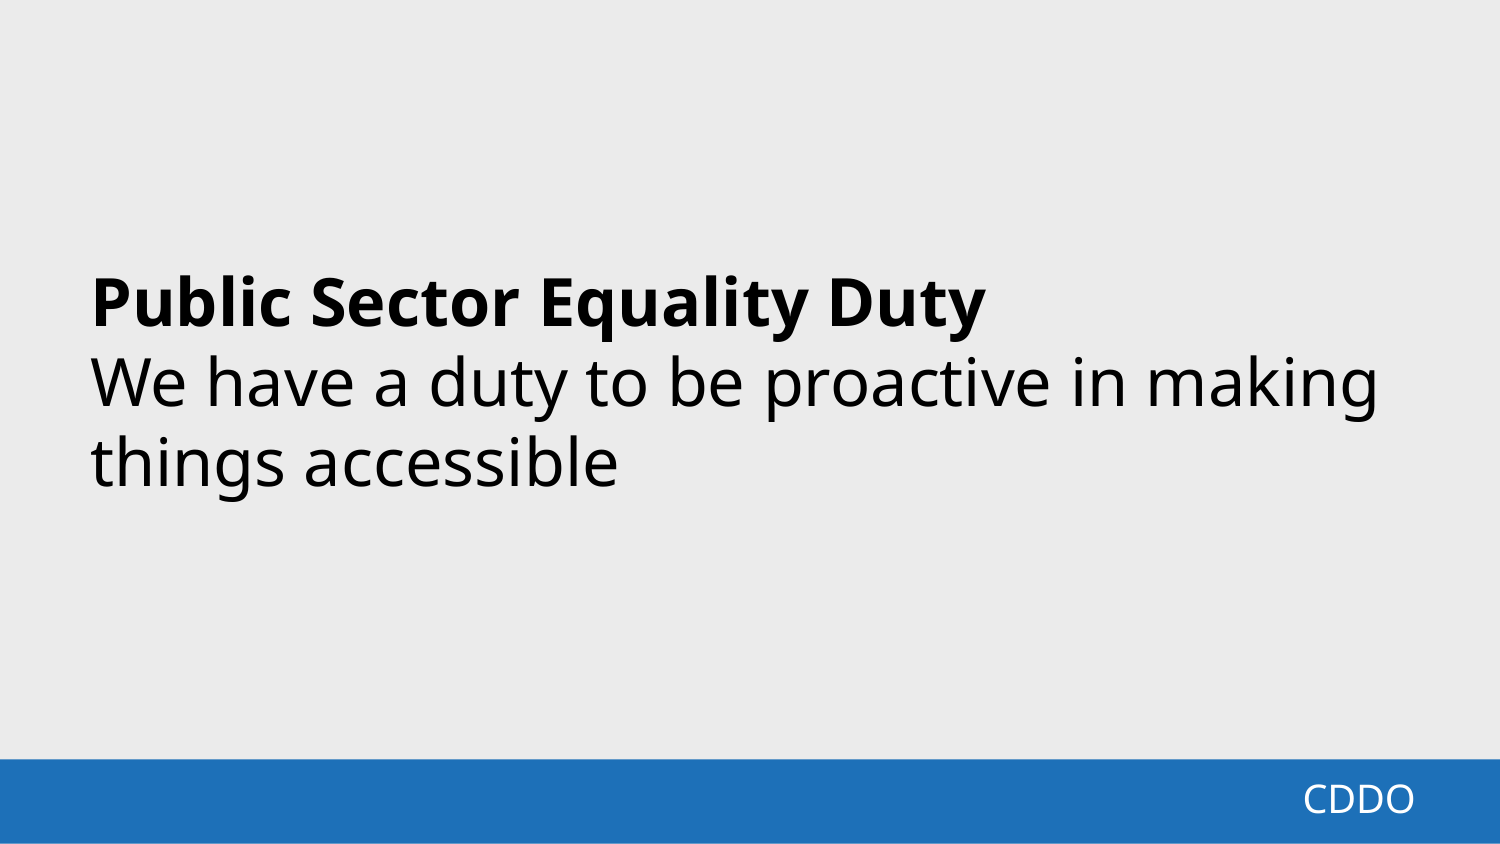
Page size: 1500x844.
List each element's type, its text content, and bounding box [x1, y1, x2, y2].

text_box Public Sector Equality Duty We have a duty to be proactive in making things accessible [87, 0, 1416, 760]
